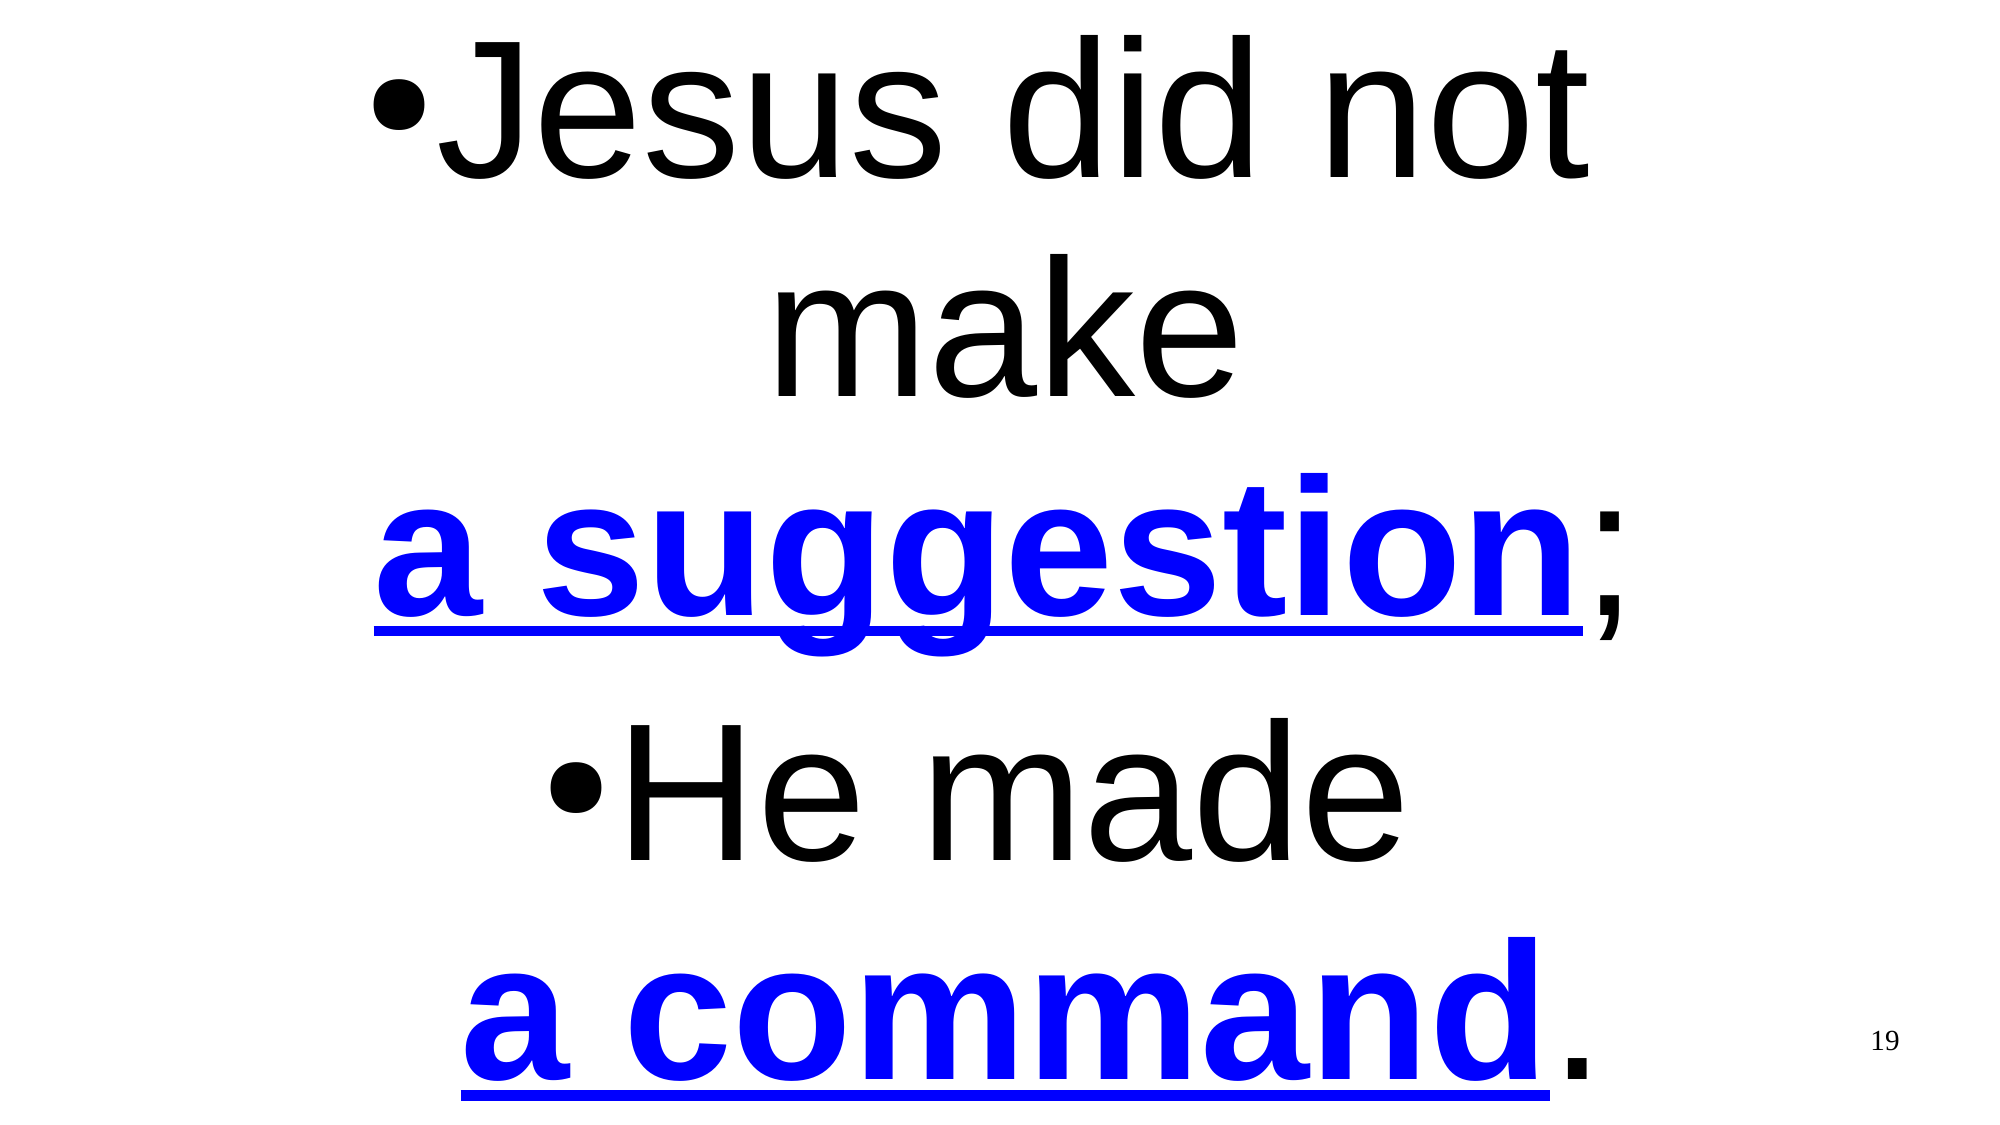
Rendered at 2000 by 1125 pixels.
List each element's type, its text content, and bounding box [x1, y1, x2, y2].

list Jesus did not make a suggestion; He made a command. [0, 0, 1996, 1123]
